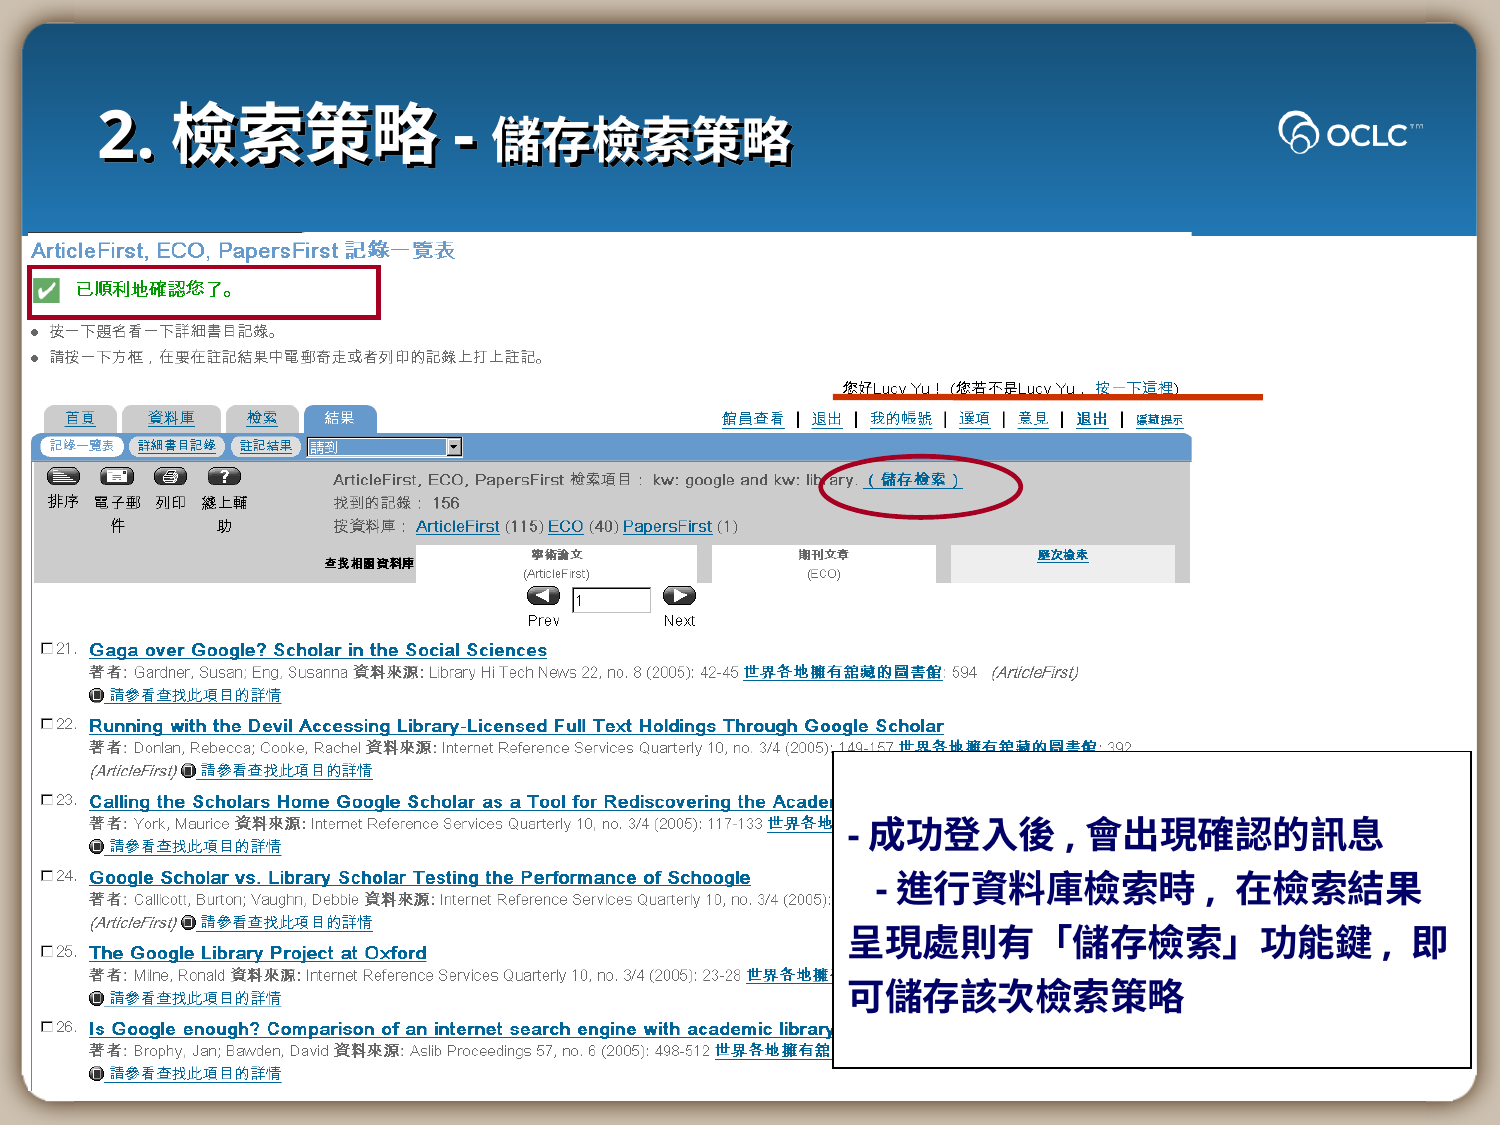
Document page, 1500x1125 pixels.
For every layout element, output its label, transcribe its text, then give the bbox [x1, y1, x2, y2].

picture [683, 801, 688, 809]
picture [796, 823, 833, 831]
picture [792, 974, 801, 982]
picture [28, 232, 1192, 1091]
picture [1135, 383, 1144, 394]
picture [1156, 385, 1163, 394]
text_box 2.檢索策略-儲存檢索策略 [83, 81, 1258, 183]
picture [32, 269, 376, 315]
text_box -成功登入後,會出現確認的訊息 -進行資料庫檢索時, 在檢索結果呈現處則有「儲存檢索」功能鍵, 即可儲存該次檢索策略 [833, 752, 1471, 1068]
